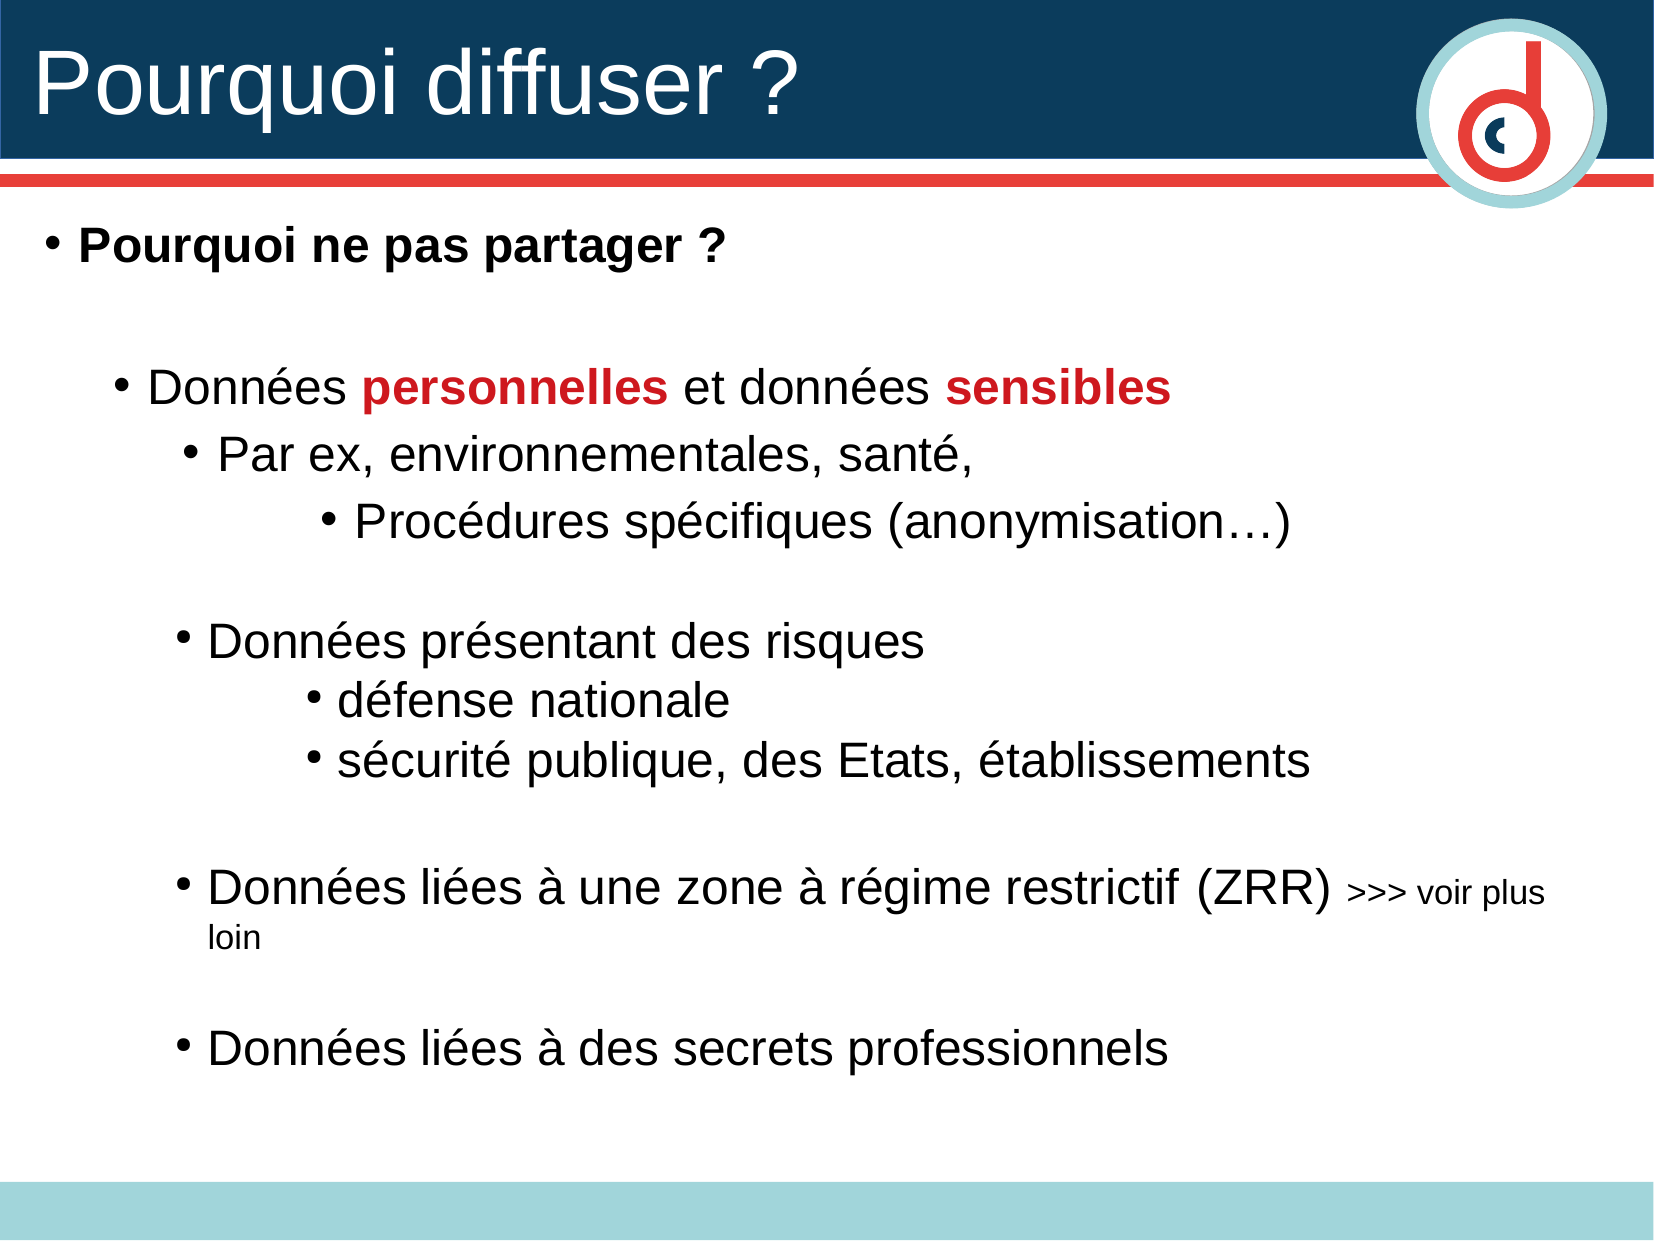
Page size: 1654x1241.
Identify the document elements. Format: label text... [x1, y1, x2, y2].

text_box Pourquoi ne pas partager ? Données personnelles et données sensibles Par ex, environnementales, santé, Procédures spécifiques (anonymisation…) Données présentant des risques défense nationale sécurité publique, des Etats, établissements Données liées à une zone à régime restrictif (ZRR) >>> voir plus loin Données liées à des secrets professionnels [29, 217, 1625, 1152]
title Pourquoi diffuser ? [17, 11, 1412, 159]
